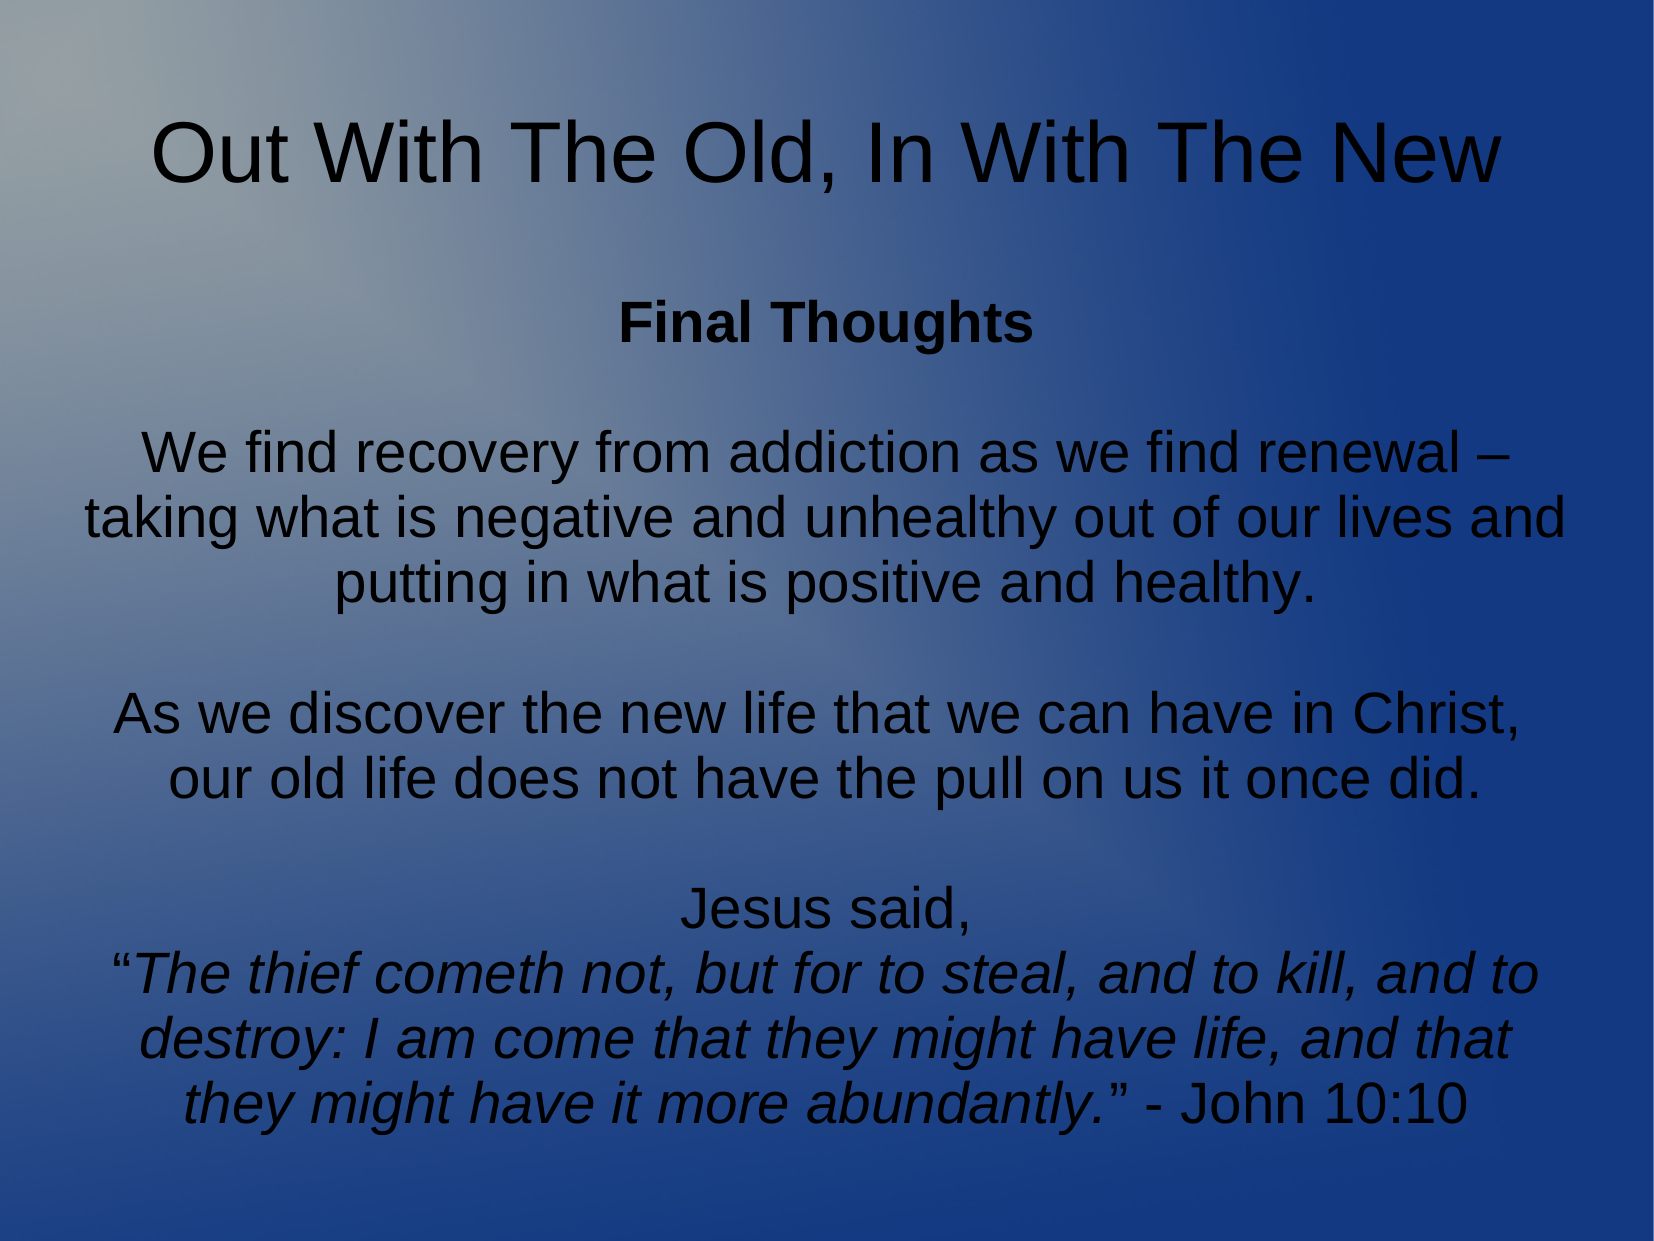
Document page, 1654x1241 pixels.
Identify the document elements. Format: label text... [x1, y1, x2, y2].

picture [0, 0, 1654, 1241]
subtitle Final Thoughts We find recovery from addiction as we find renewal – taking what is negative and unhealthy out of our lives and putting in what is positive and healthy. As we discover the new life that we can have in Christ, our old life does not have the pull on us it once did. Jesus said, “The thief cometh not, but for to steal, and to kill, and to destroy: I am come that they might have life, and that they might have it more abundantly.” - John 10:10 [82, 290, 1571, 1241]
title Out With The Old, In With The New [82, 49, 1571, 257]
